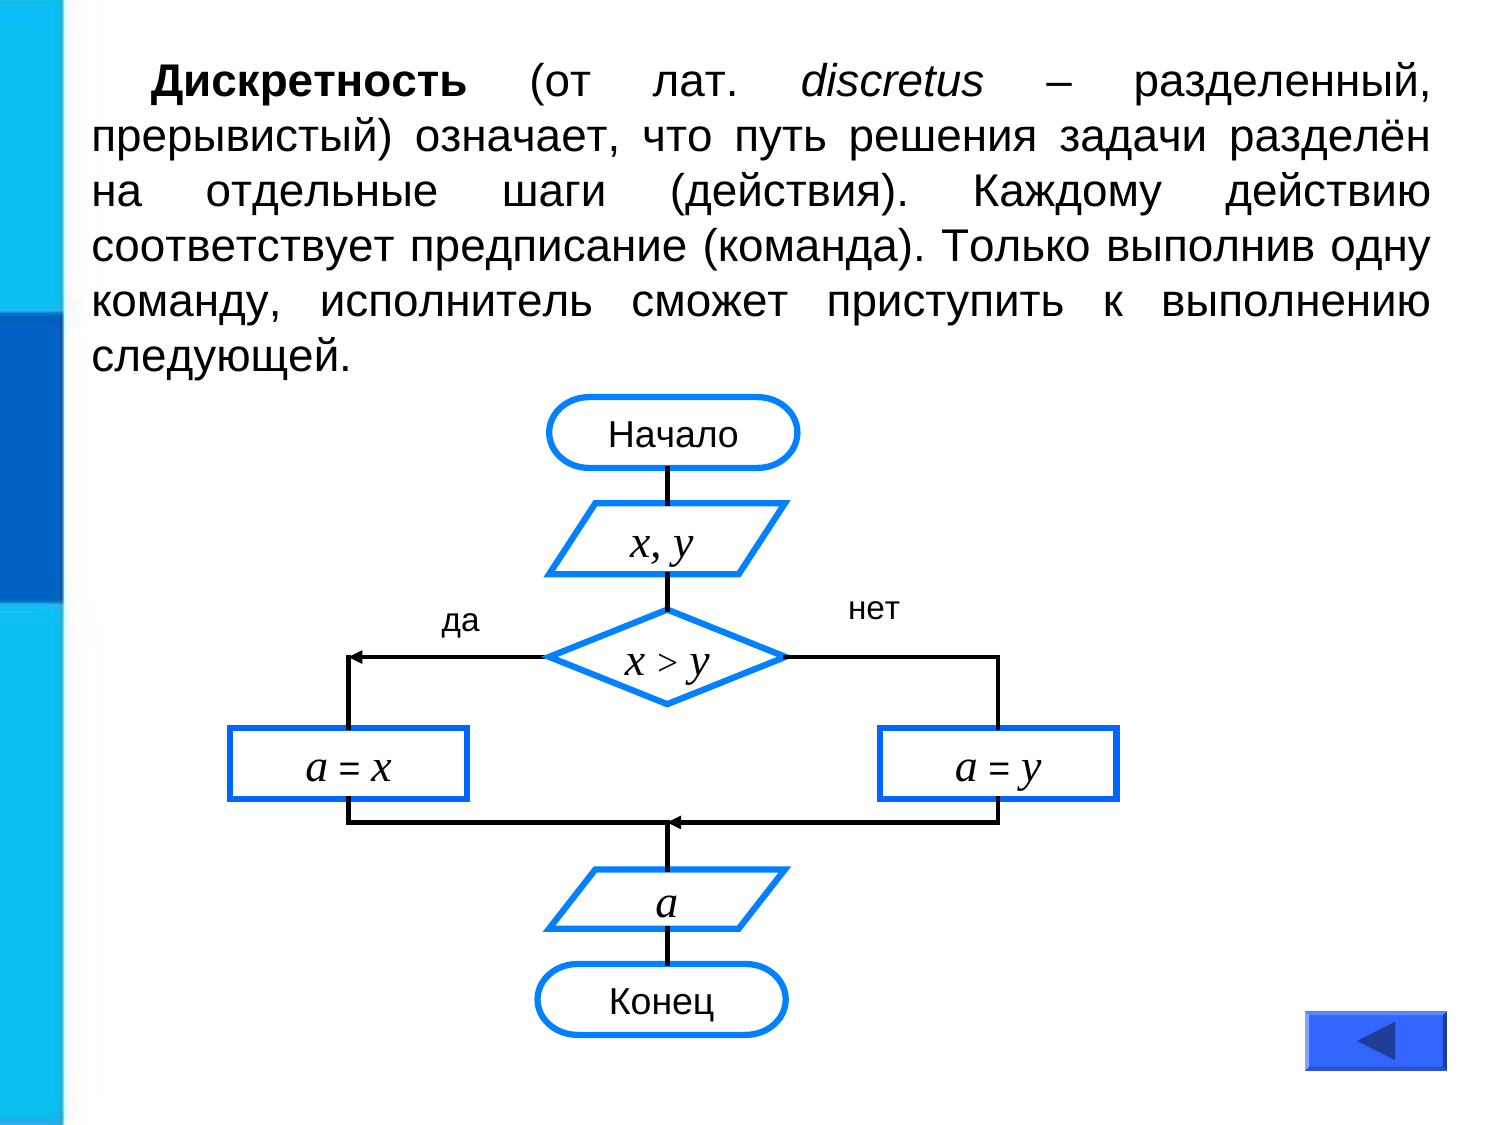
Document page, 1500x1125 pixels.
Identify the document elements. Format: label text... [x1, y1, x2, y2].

text_box да [419, 597, 502, 646]
text_box Конец [537, 964, 786, 1035]
text_box Дискретность (от лат. discretus – разделенный, прерывистый) означает, что путь решения задачи разделён на отдельные шаги (действия). Каждому действию соответствует предписание (команда). Только выполнив одну команду, исполнитель сможет приступить к выполнению следующей. [76, 42, 1447, 388]
text_box a [549, 869, 785, 929]
picture [0, 0, 1500, 1125]
text_box нет [832, 586, 916, 634]
text_box [1306, 1011, 1447, 1071]
text_box x, y [549, 503, 785, 575]
text_box a = y [879, 727, 1117, 799]
text_box Начало [549, 397, 798, 468]
text_box x > y [549, 610, 783, 705]
text_box a = x [230, 727, 467, 799]
